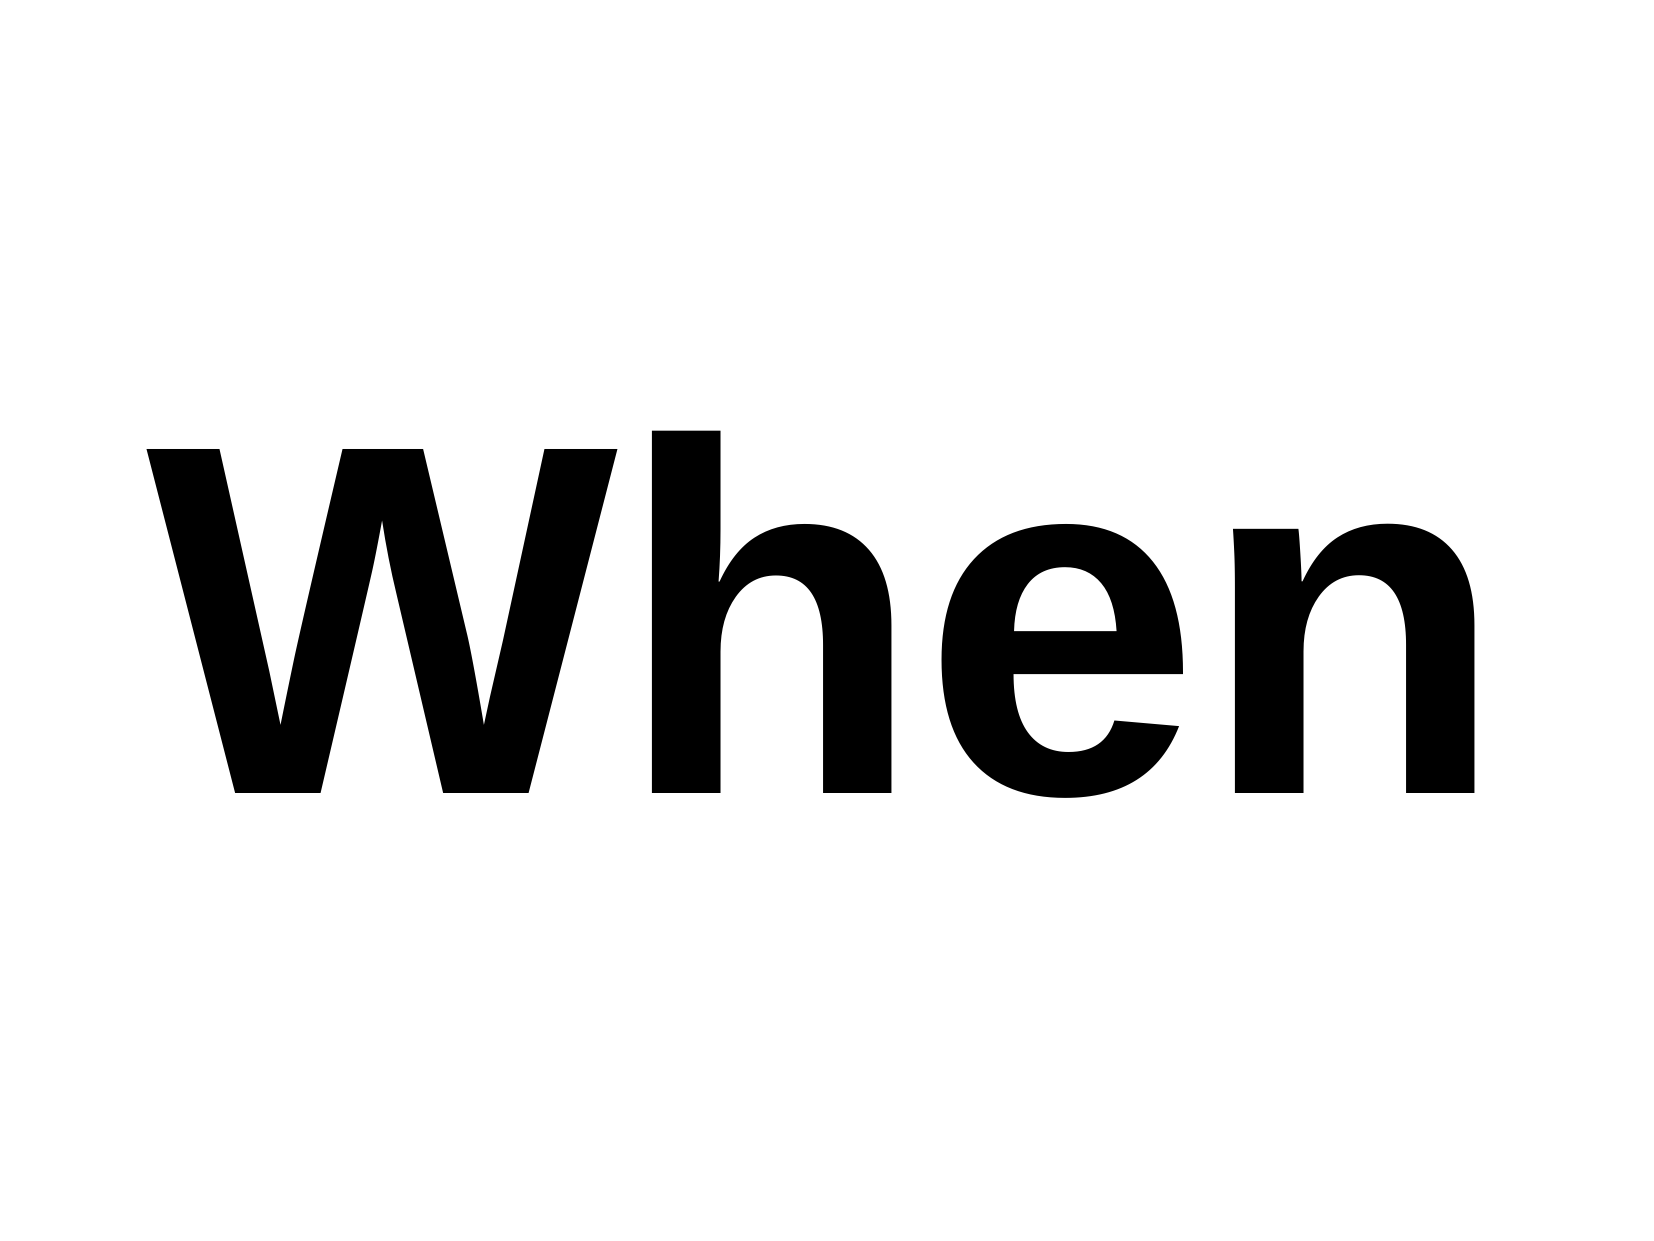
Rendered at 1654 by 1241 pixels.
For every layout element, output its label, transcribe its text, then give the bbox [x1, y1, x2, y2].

text_box When [131, 333, 1523, 907]
